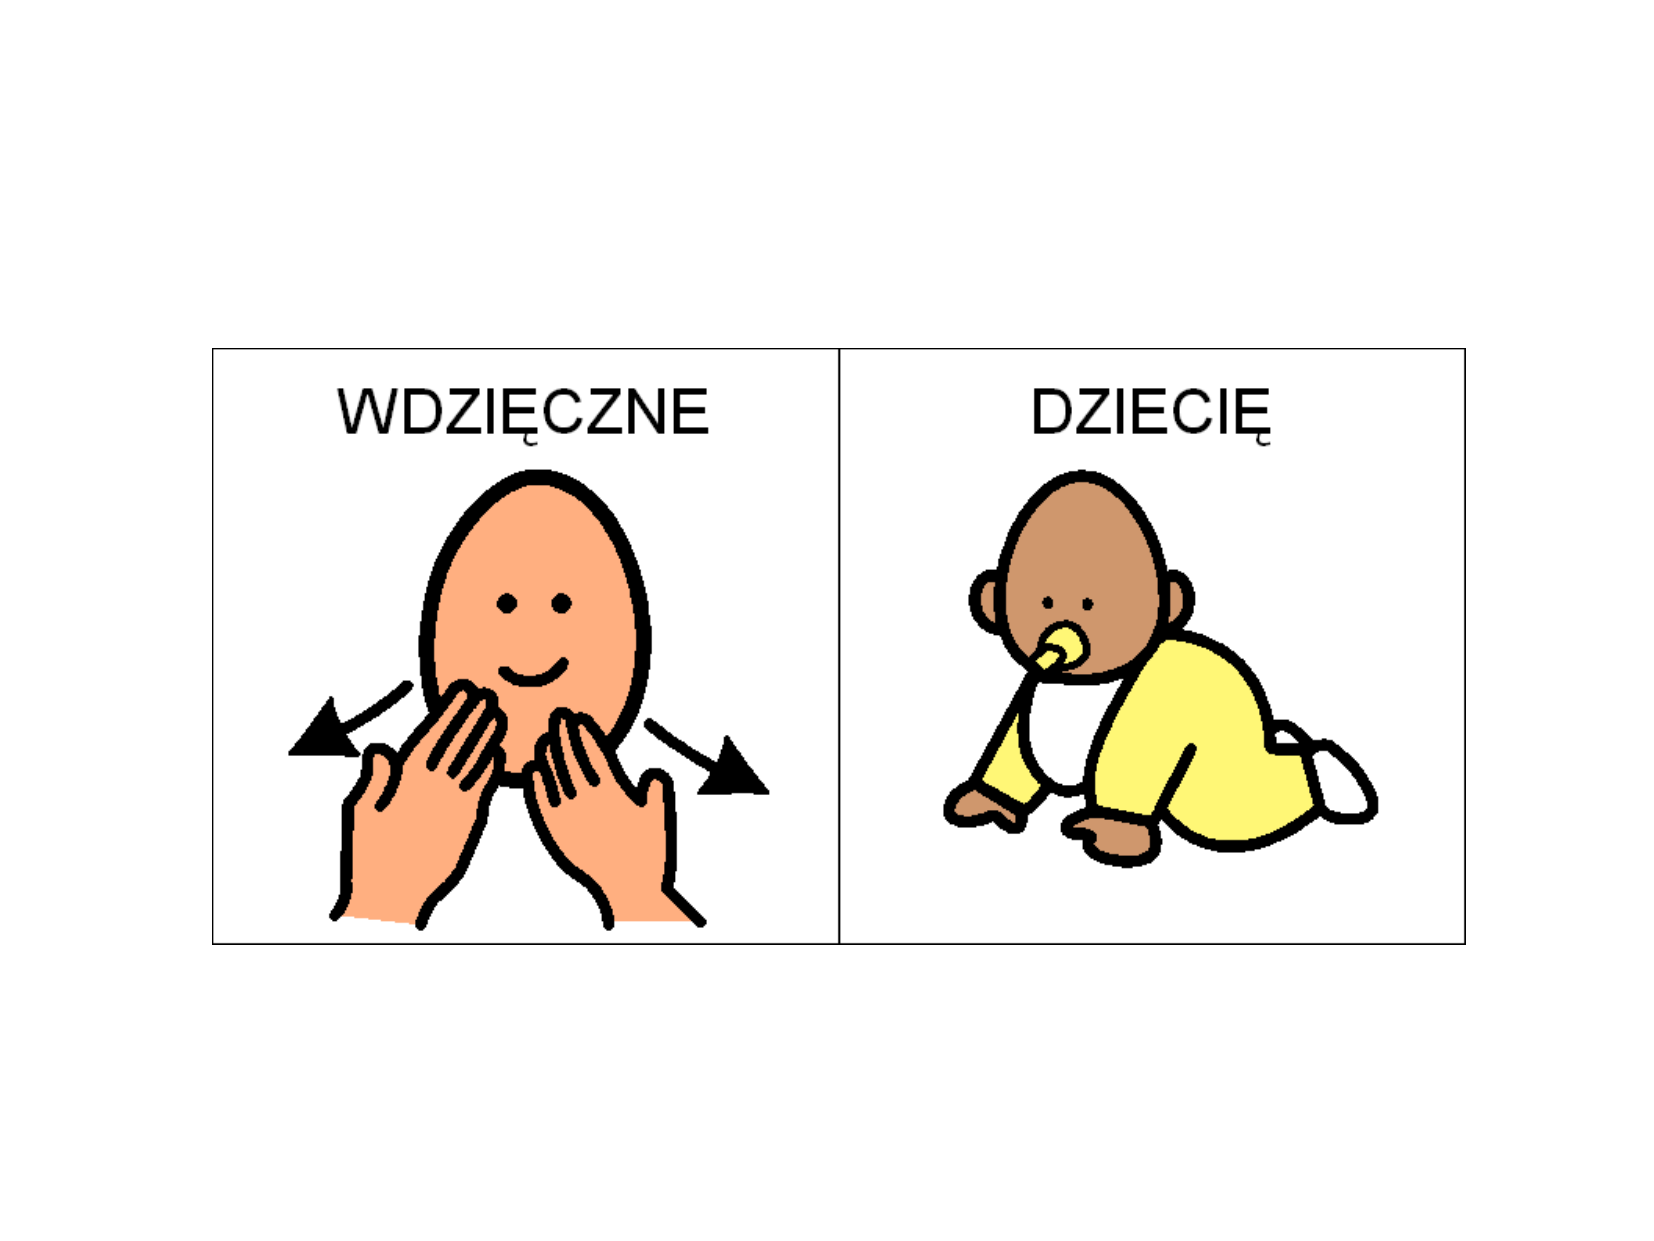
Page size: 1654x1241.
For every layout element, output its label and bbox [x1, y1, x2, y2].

picture [212, 348, 1466, 945]
